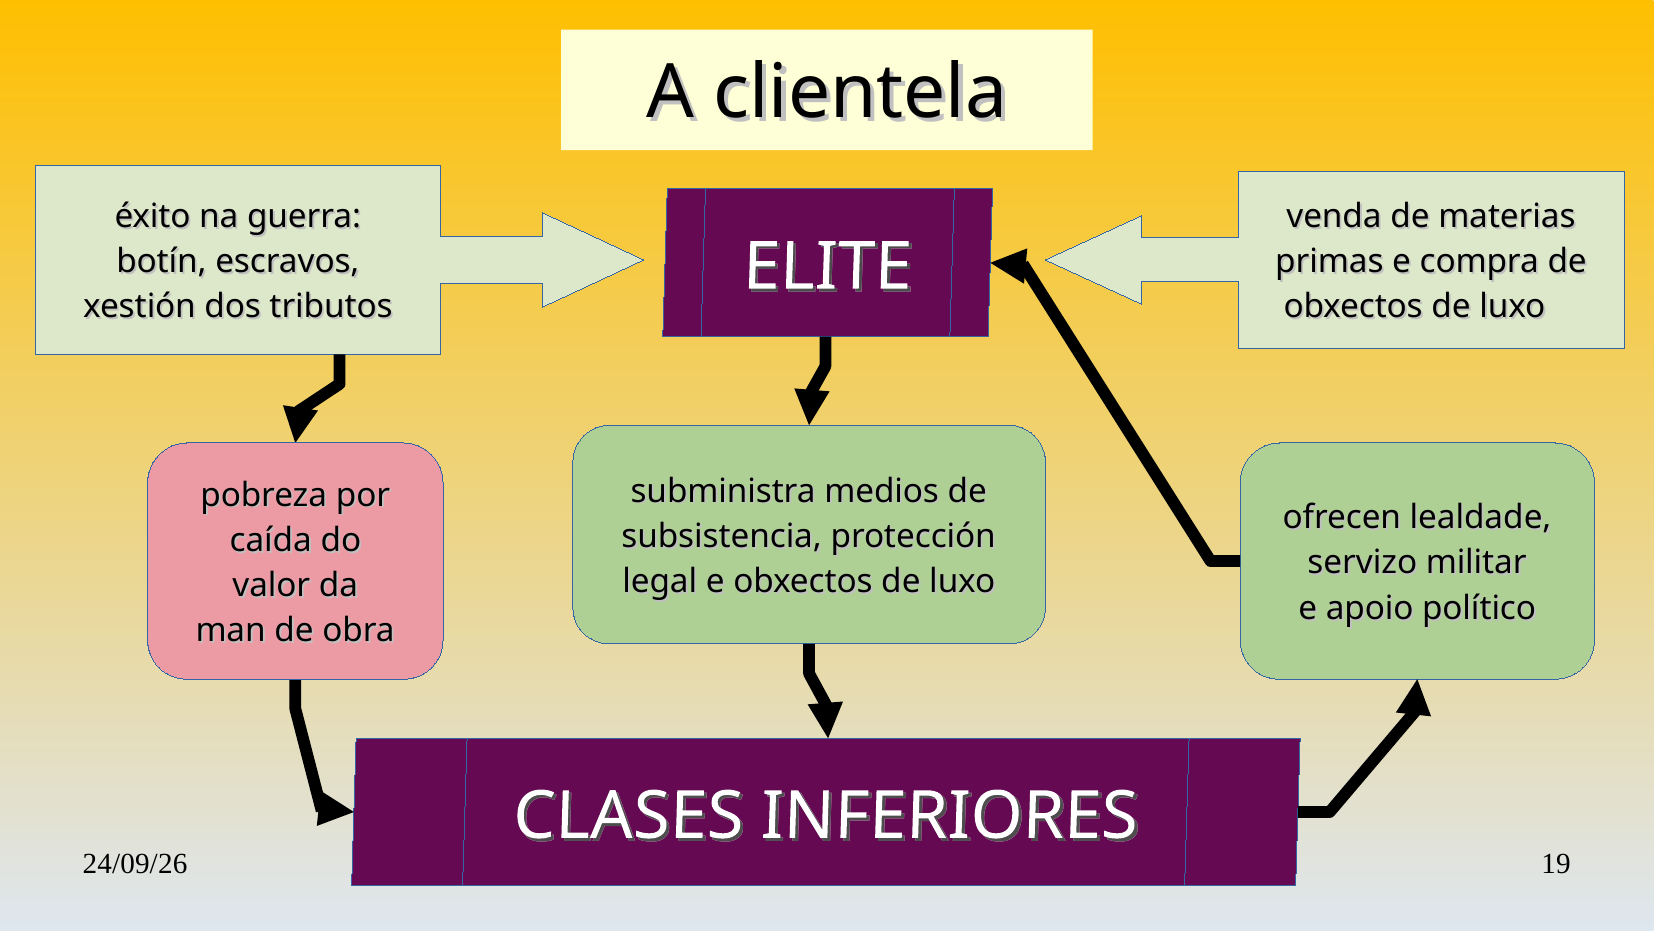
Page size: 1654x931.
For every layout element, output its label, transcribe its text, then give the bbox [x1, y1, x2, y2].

text_box pobreza por caída do valor da man de obra [147, 442, 444, 680]
text_box ELITE [662, 188, 993, 337]
text_box ofrecen lealdade, servizo militar e apoio político [1240, 442, 1595, 680]
text_box venda de materias primas e compra de obxectos de luxo [1045, 171, 1625, 349]
text_box subministra medios de subsistencia, protección legal e obxectos de luxo [572, 425, 1046, 644]
text_box CLASES INFERIORES [351, 738, 1301, 886]
text_box éxito na guerra: botín, escravos, xestión dos tributos [35, 165, 644, 355]
text_box A clientela [561, 29, 1093, 151]
